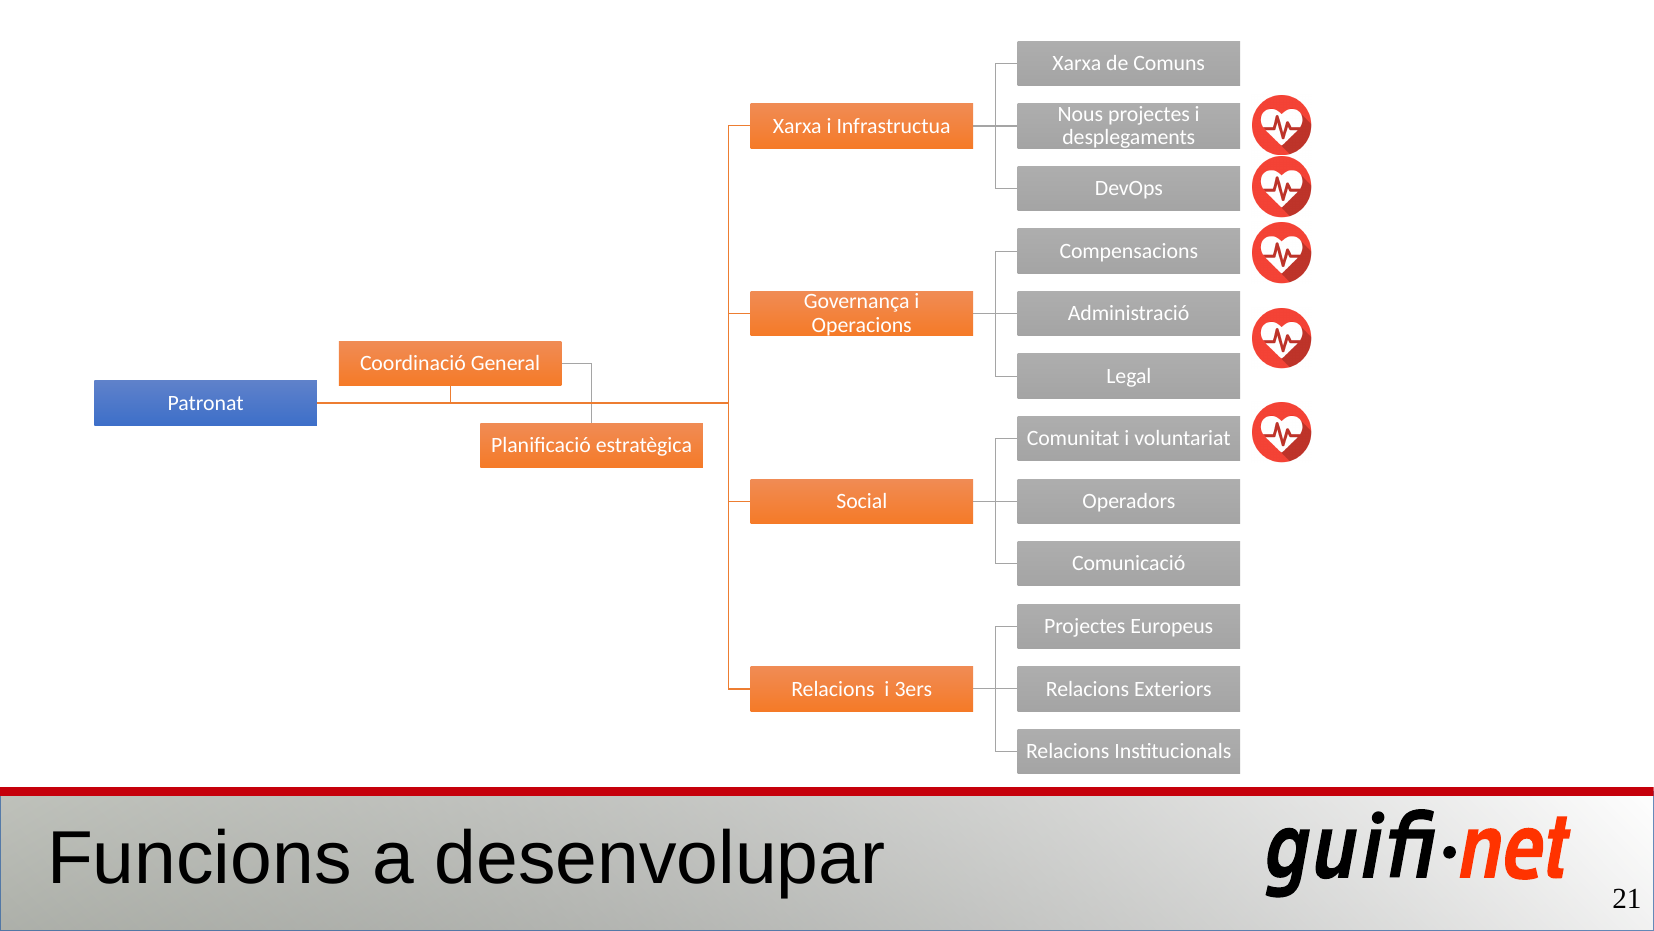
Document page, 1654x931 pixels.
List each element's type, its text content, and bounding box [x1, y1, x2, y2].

text_box Relacions i 3ers [750, 666, 974, 712]
text_box Relacions Exteriors [1017, 666, 1241, 712]
picture [1251, 94, 1312, 218]
text_box Planificació estratègica [480, 423, 703, 468]
text_box Governança i Operacions [750, 291, 974, 336]
text_box Administració [1017, 291, 1241, 336]
picture [1251, 307, 1312, 369]
picture [1251, 401, 1312, 463]
text_box Coordinació General [338, 341, 562, 386]
text_box Operadors [1017, 479, 1241, 524]
text_box Social [750, 479, 974, 524]
text_box Compensacions [1017, 228, 1241, 274]
text_box Legal [1017, 353, 1241, 399]
text_box Xarxa i Infrastructua [750, 103, 974, 149]
title Funcions a desenvolupar [47, 779, 1536, 931]
text_box Xarxa de Comuns [1017, 41, 1241, 86]
text_box Nous projectes i desplegaments [1017, 103, 1241, 149]
picture [1251, 221, 1312, 284]
text_box Comunitat i voluntariat [1017, 416, 1241, 461]
text_box Relacions Institucionals [1017, 729, 1241, 774]
text_box Comunicació [1017, 541, 1241, 586]
text_box DevOps [1017, 166, 1241, 211]
text_box Patronat [94, 380, 317, 426]
text_box Projectes Europeus [1017, 604, 1241, 649]
